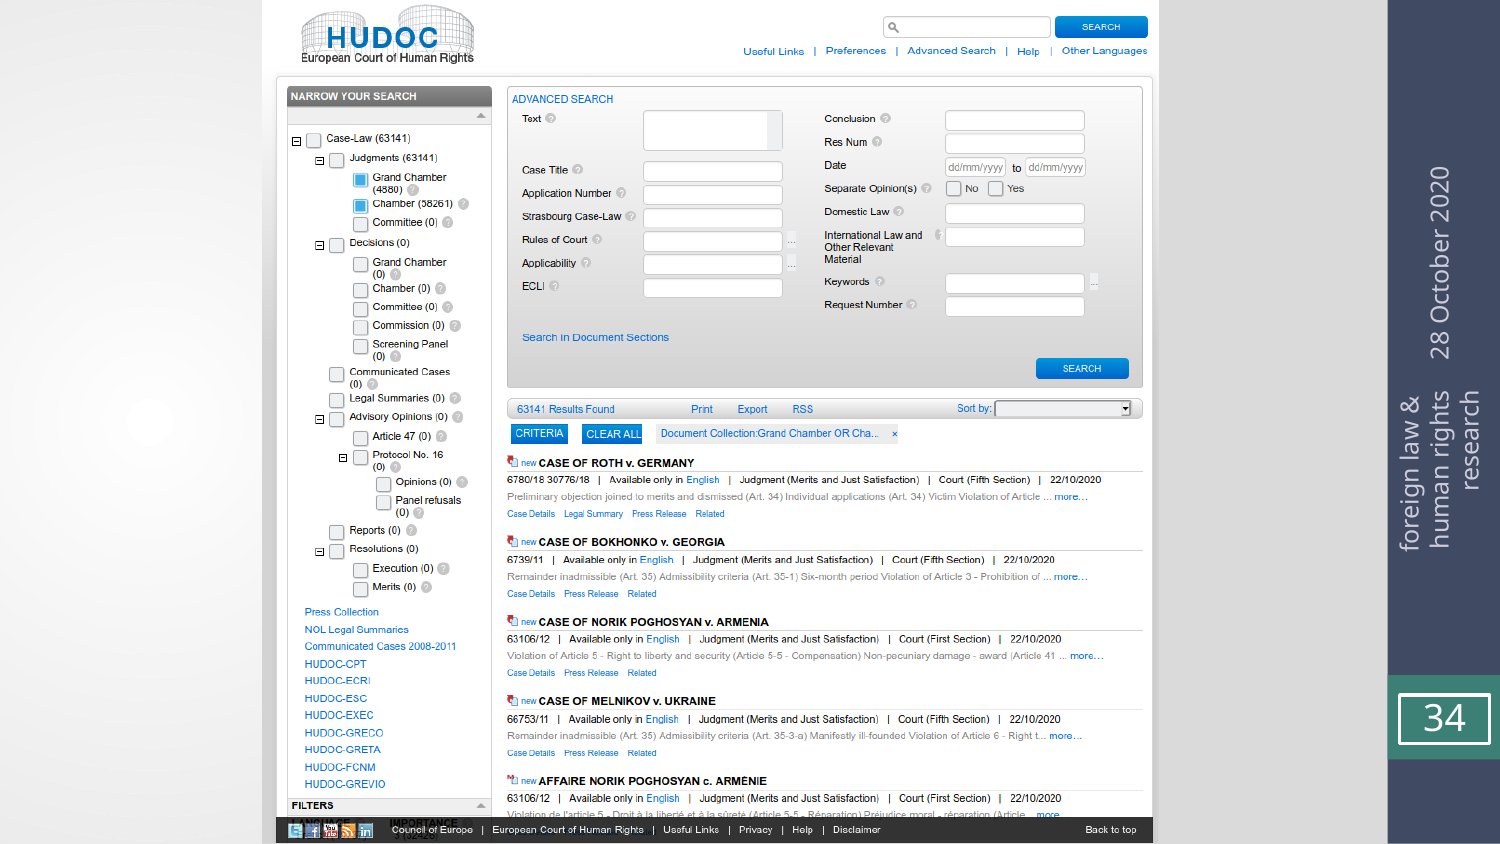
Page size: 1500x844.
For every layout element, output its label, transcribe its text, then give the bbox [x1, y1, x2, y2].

picture [262, 0, 1159, 844]
slide_number <number> [1399, 695, 1490, 744]
slide_number 28 October 2020 [1408, 75, 1469, 375]
footer foreign law & human rights research [1408, 375, 1469, 667]
